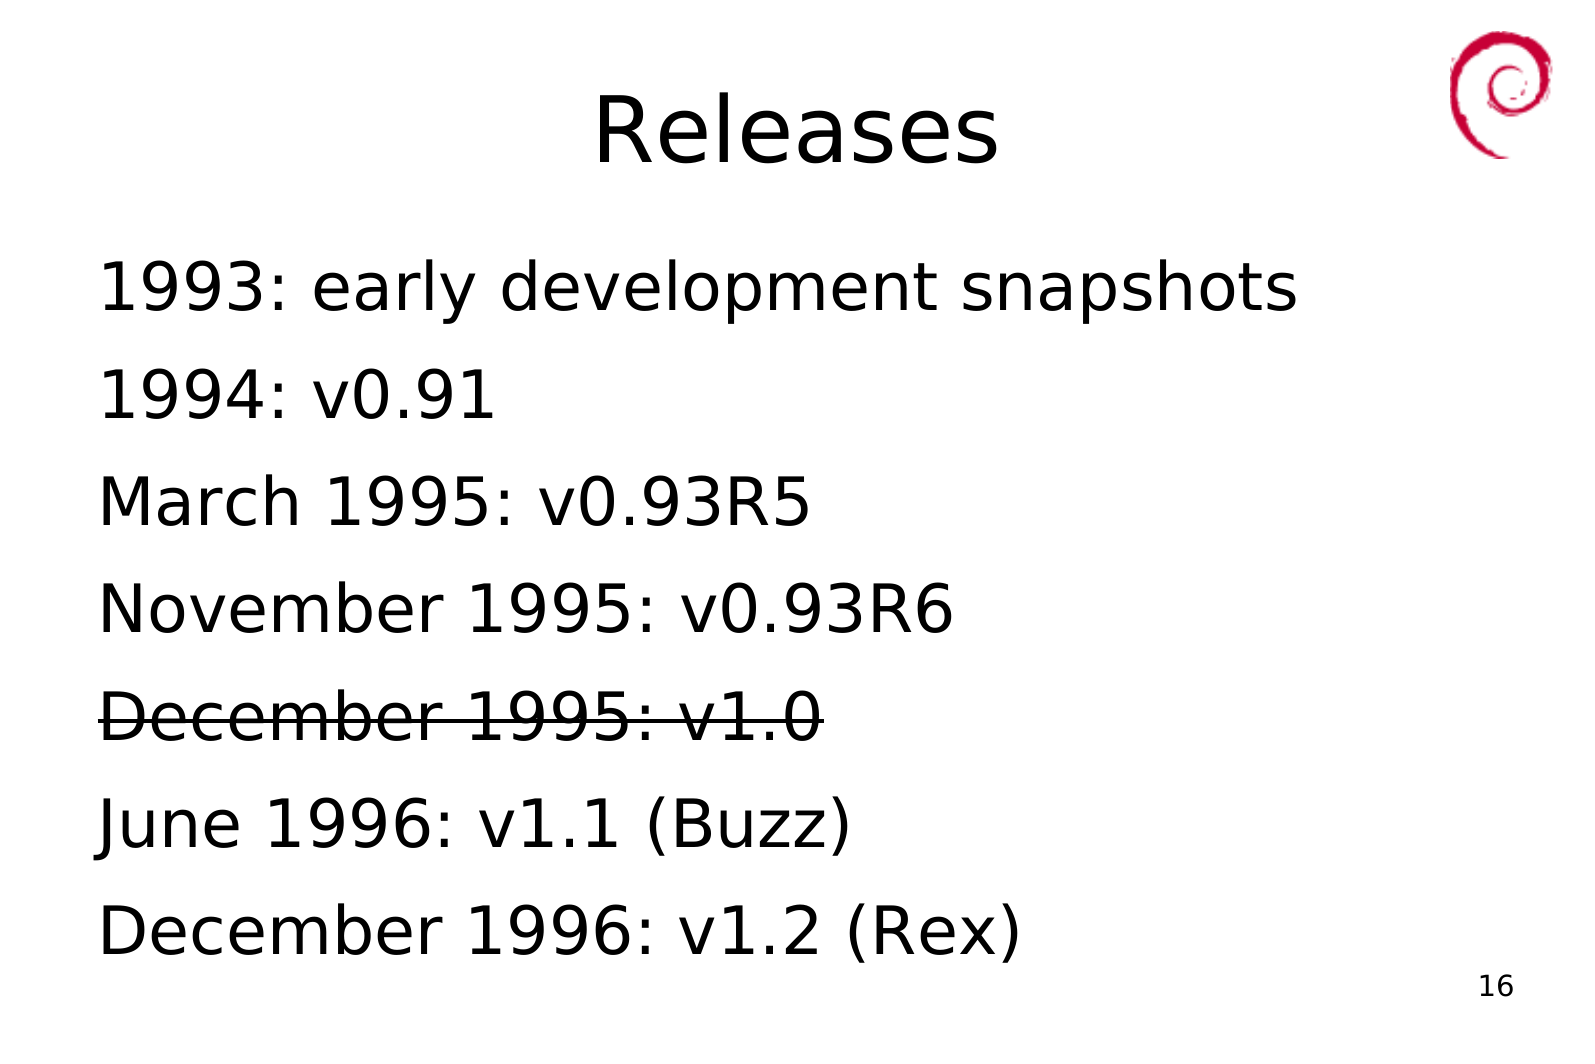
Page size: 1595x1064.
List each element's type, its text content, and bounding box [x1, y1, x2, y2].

title Releases [79, 42, 1515, 221]
picture [1450, 31, 1555, 159]
list 1993: early development snapshots 1994: v0.91 March 1995: v0.93R5 November 1995: v0.93R6 December 1995: v1.0 June 1996: v1.1 (Buzz) December 1996: v1.2 (Rex) [79, 248, 1515, 971]
